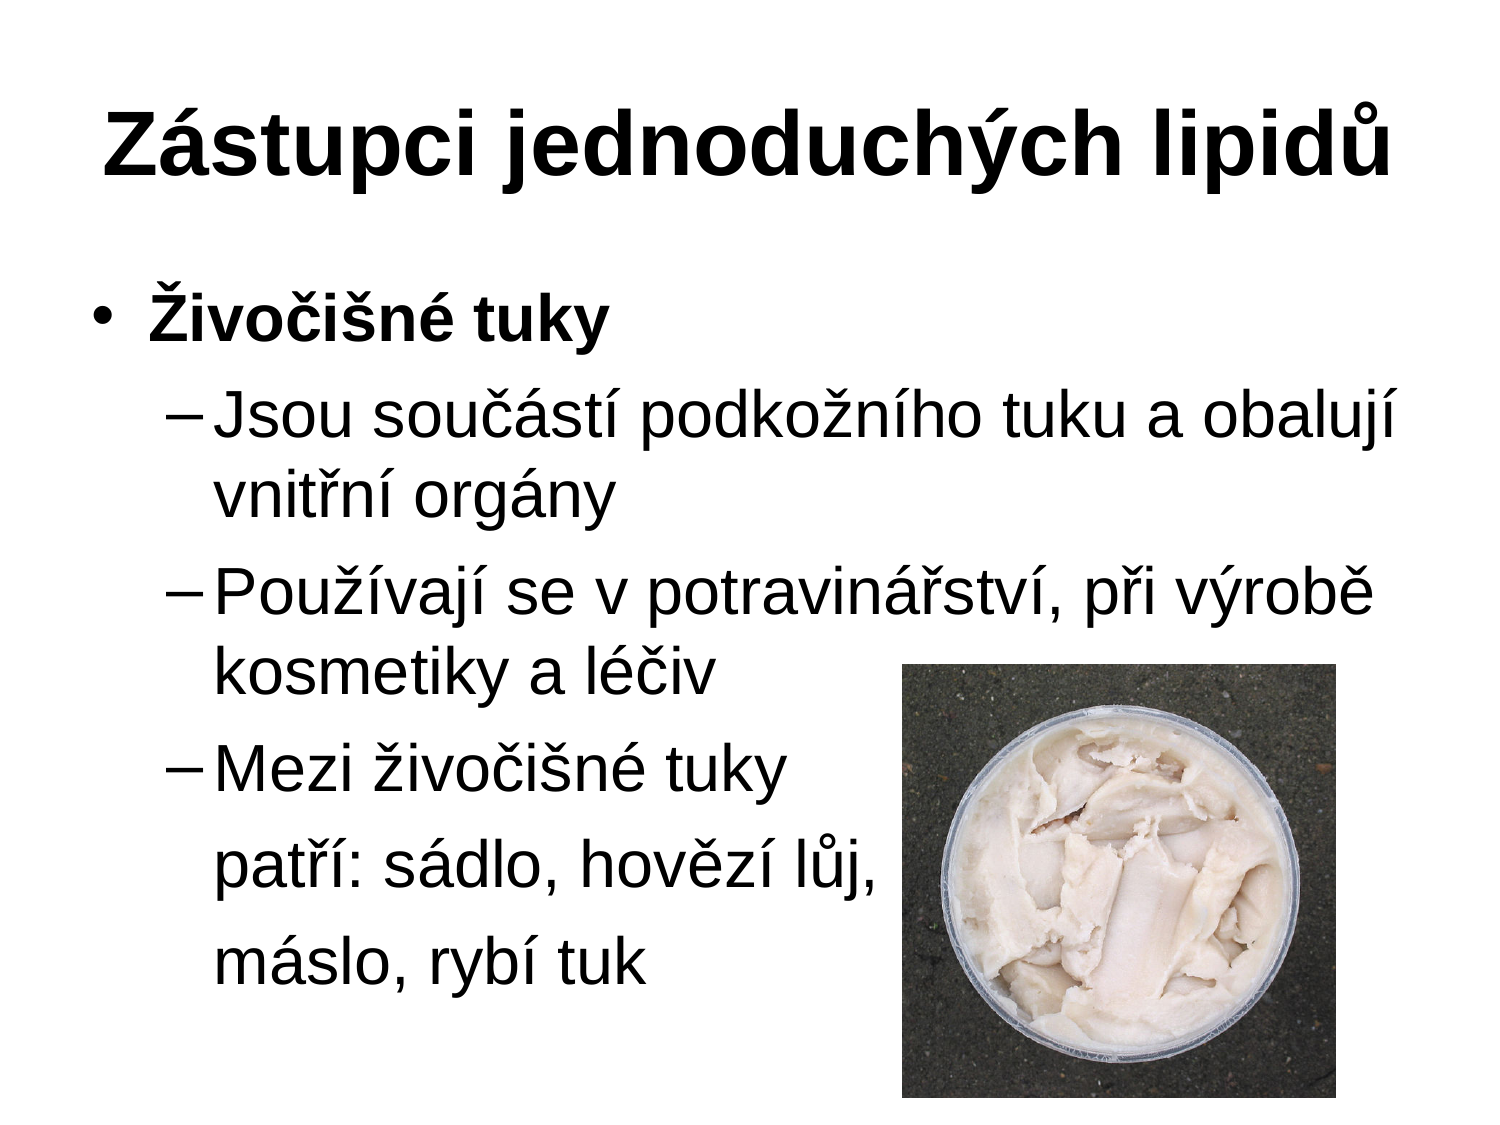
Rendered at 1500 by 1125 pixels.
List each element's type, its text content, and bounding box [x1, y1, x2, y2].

picture [902, 664, 1336, 1098]
list Živočišné tuky Jsou součástí podkožního tuku a obalují vnitřní orgány Používají se v potravinářství, při výrobě kosmetiky a léčiv Mezi živočišné tuky patří: sádlo, hovězí lůj, máslo, rybí tuk [76, 267, 1427, 1010]
title Zástupci jednoduchých lipidů [75, 45, 1426, 233]
